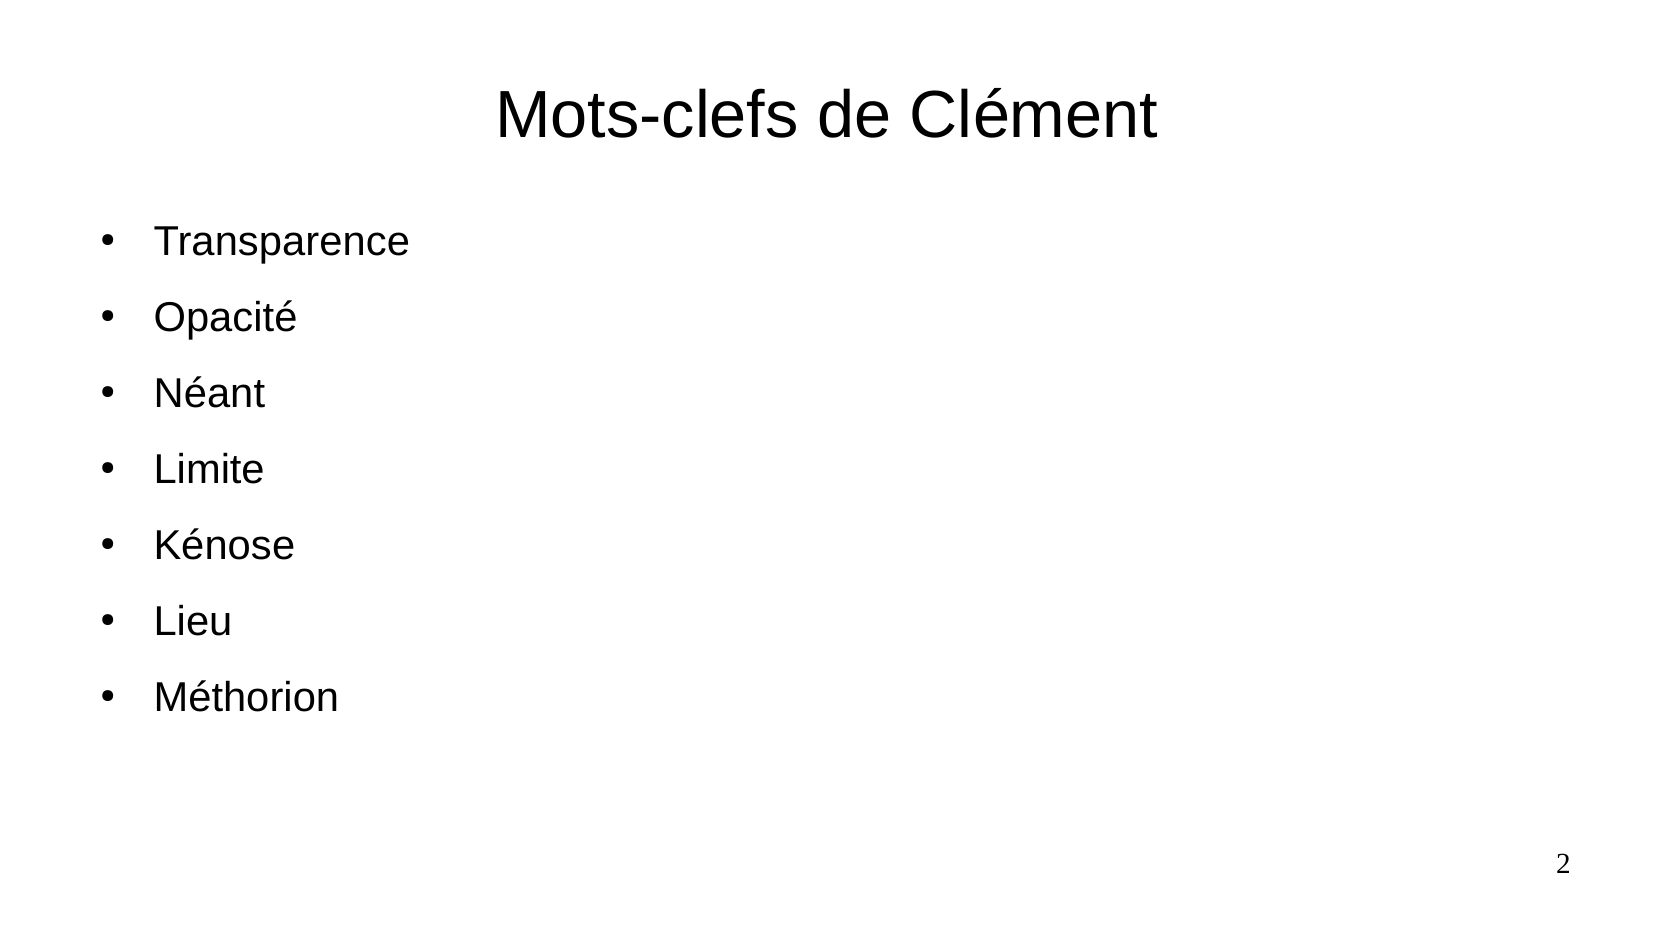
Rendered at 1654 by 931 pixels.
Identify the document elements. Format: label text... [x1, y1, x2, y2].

title Mots-clefs de Clément [82, 37, 1571, 193]
list Transparence Opacité Néant Limite Kénose Lieu Méthorion [82, 217, 1571, 758]
